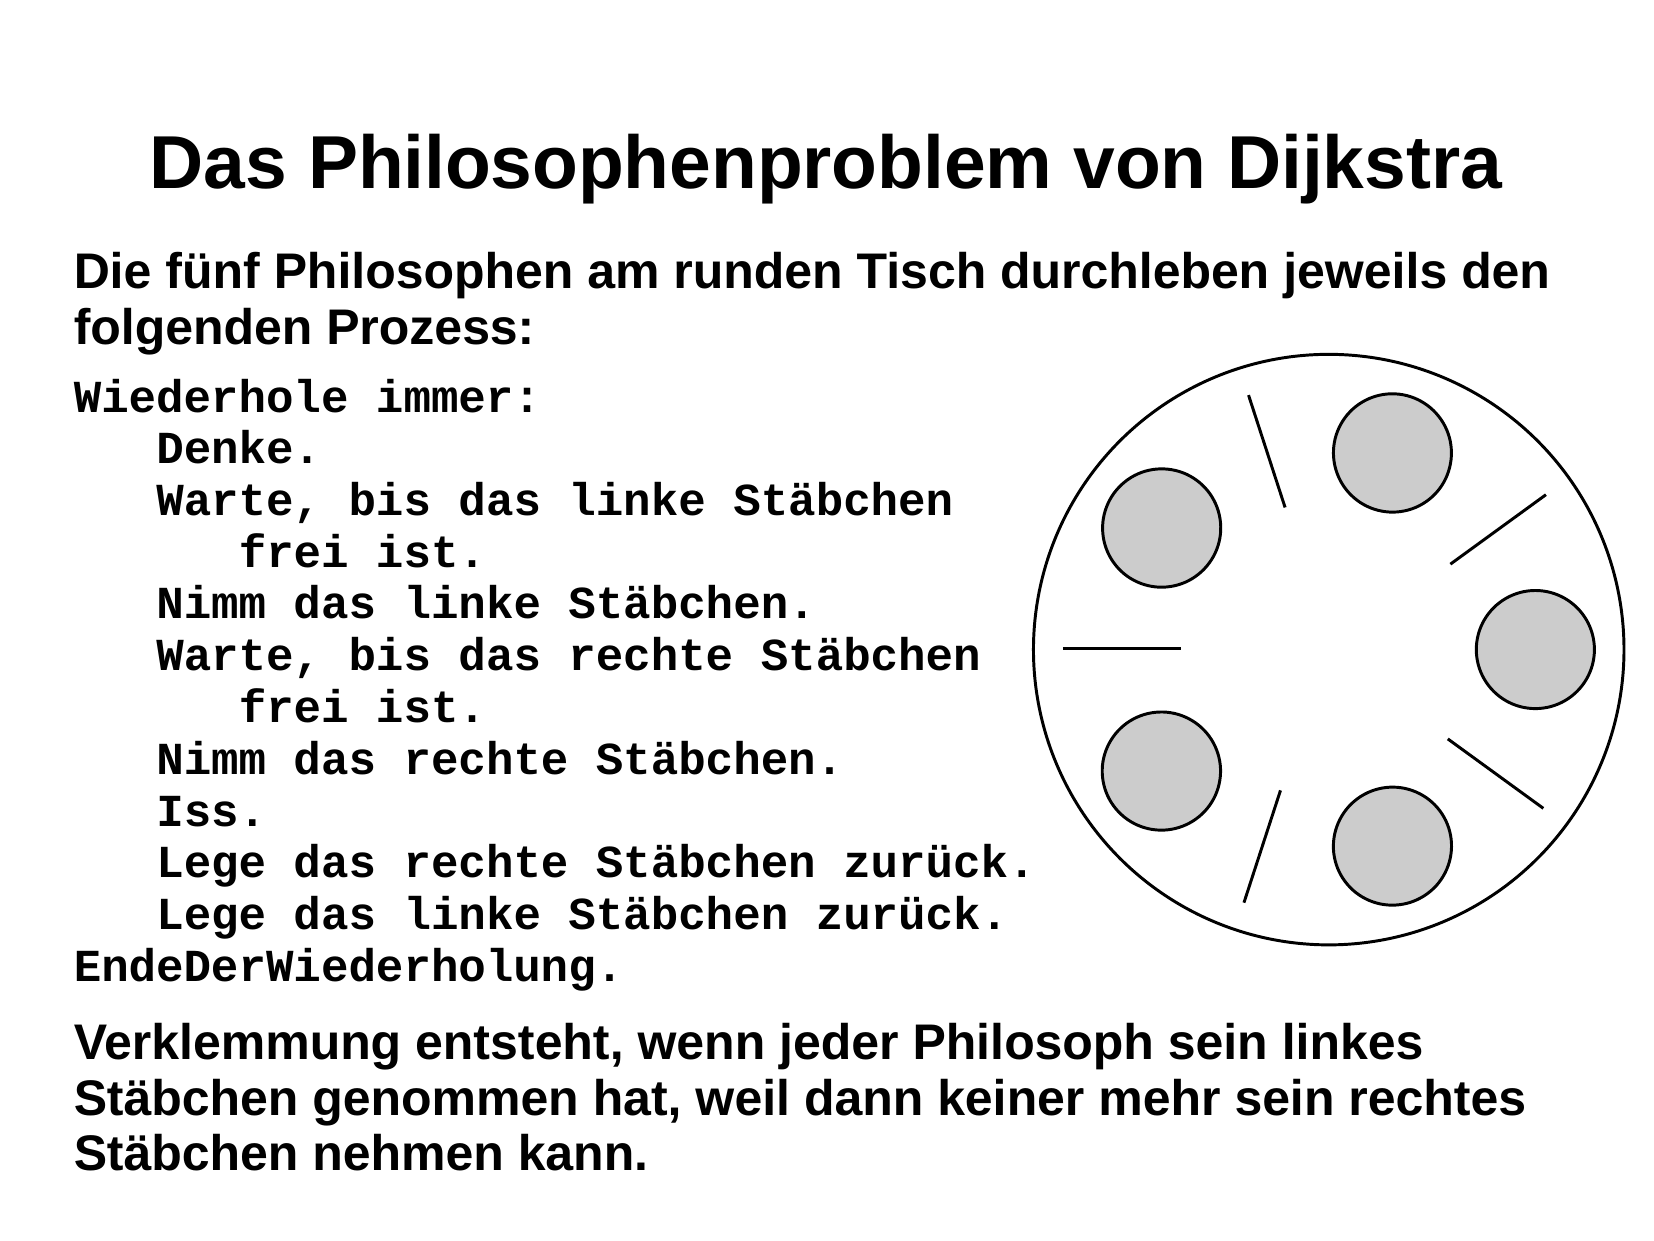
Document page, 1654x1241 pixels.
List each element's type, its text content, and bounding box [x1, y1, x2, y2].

text_box Die fünf Philosophen am runden Tisch durchleben jeweils den folgenden Prozess: Wiederhole immer: Denke. Warte, bis das linke Stäbchen frei ist. Nimm das linke Stäbchen. Warte, bis das rechte Stäbchen frei ist. Nimm das rechte Stäbchen. Iss. Lege das rechte Stäbchen zurück. Lege das linke Stäbchen zurück. EndeDerWiederholung. Verklemmung entsteht, wenn jeder Philosoph sein linkes Stäbchen genommen hat, weil dann keiner mehr sein rechtes Stäbchen nehmen kann. [59, 236, 1595, 1195]
text_box [1033, 354, 1625, 945]
title Das Philosophenproblem von Dijkstra [88, 78, 1565, 236]
